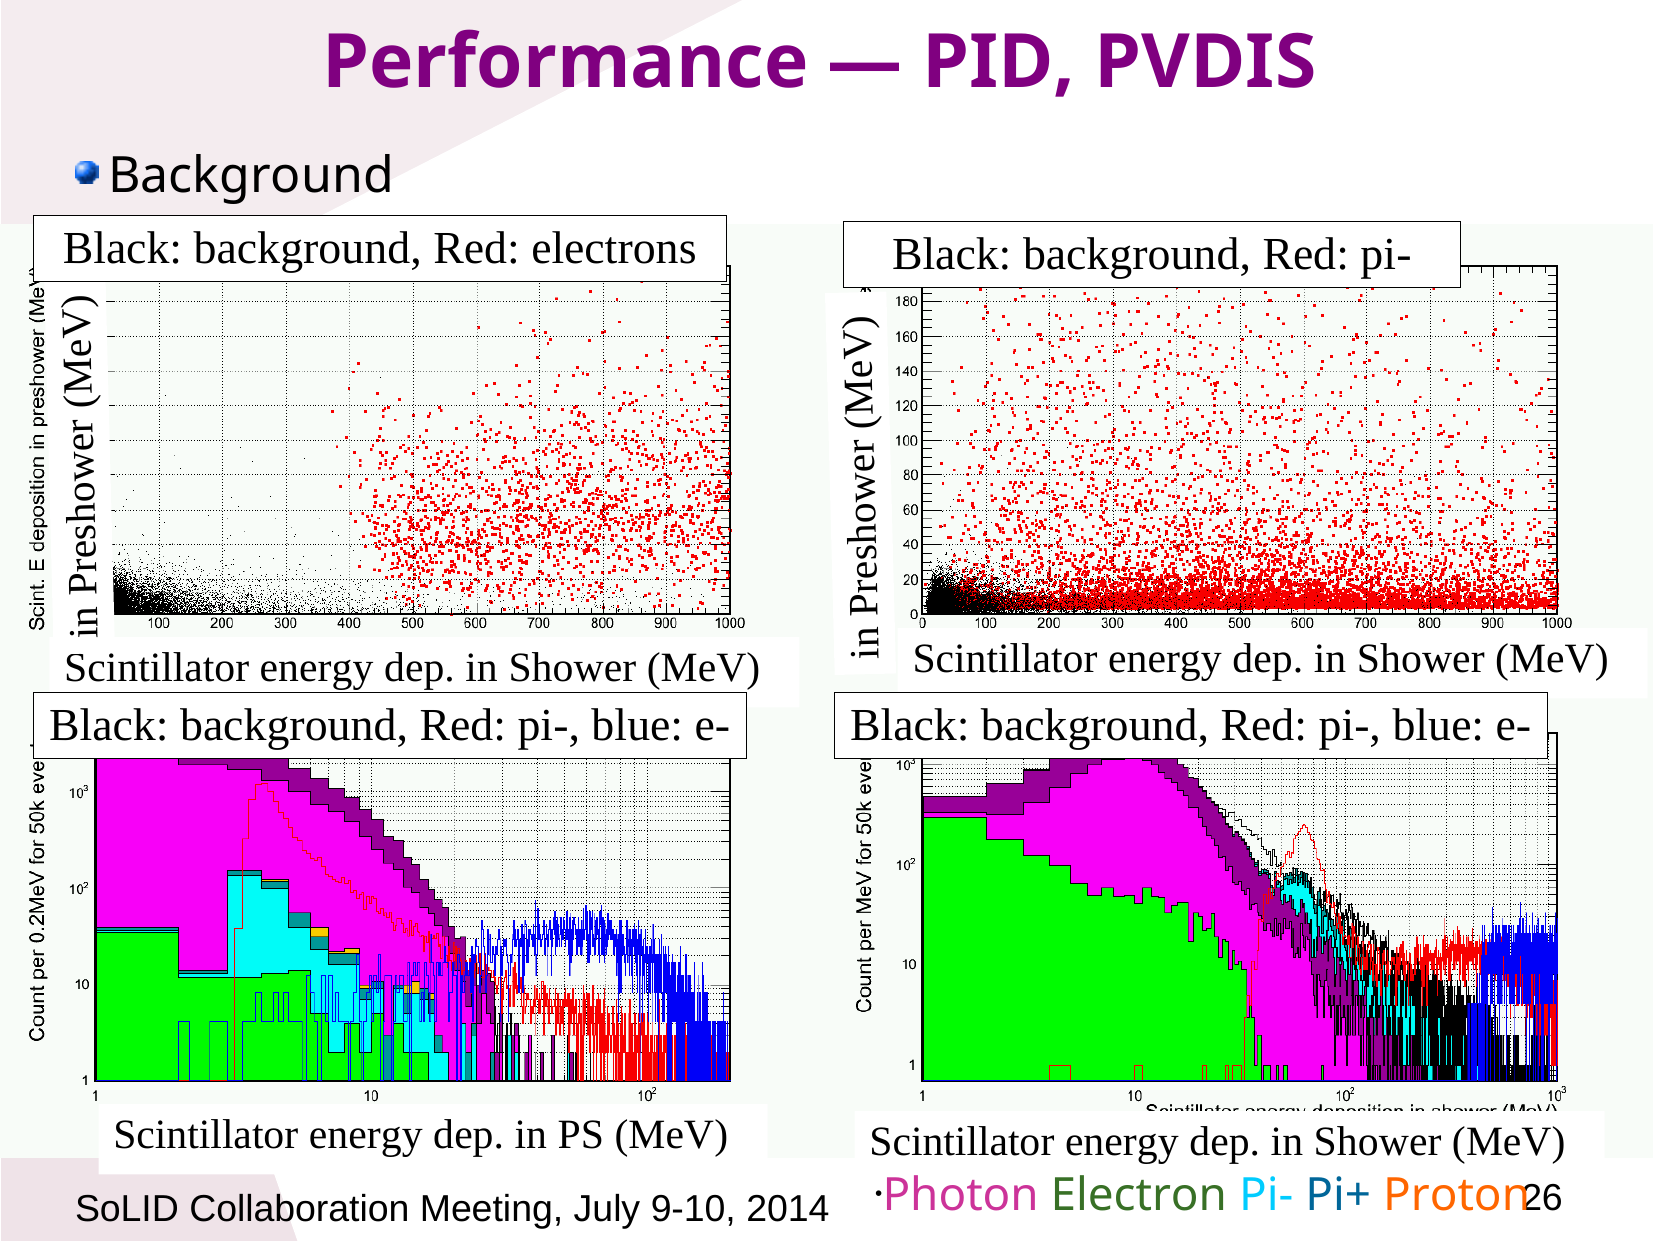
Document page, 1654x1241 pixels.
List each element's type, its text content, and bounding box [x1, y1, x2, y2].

text_box Photon Electron Pi- Pi+ Proton [860, 1162, 1627, 1229]
text_box in Preshower (MeV) [44, 282, 116, 655]
text_box Scintillator energy dep. in Shower (MeV) [49, 637, 800, 708]
text_box Black: background, Red: electrons [33, 215, 727, 282]
title Performance ― PID, PVDIS [68, 13, 1571, 152]
text_box Background [61, 135, 1270, 224]
text_box Black: background, Red: pi-, blue: e- [834, 692, 1548, 759]
text_box Black: background, Red: pi-, blue: e- [33, 692, 747, 759]
text_box in Preshower (MeV) [825, 291, 897, 676]
picture [0, 224, 1653, 1158]
text_box Scintillator energy dep. in Shower (MeV) [897, 628, 1648, 699]
text_box Scintillator energy dep. in Shower (MeV) [854, 1111, 1605, 1182]
text_box Scintillator energy dep. in PS (MeV) [98, 1104, 768, 1175]
text_box Black: background, Red: pi- [843, 221, 1461, 288]
